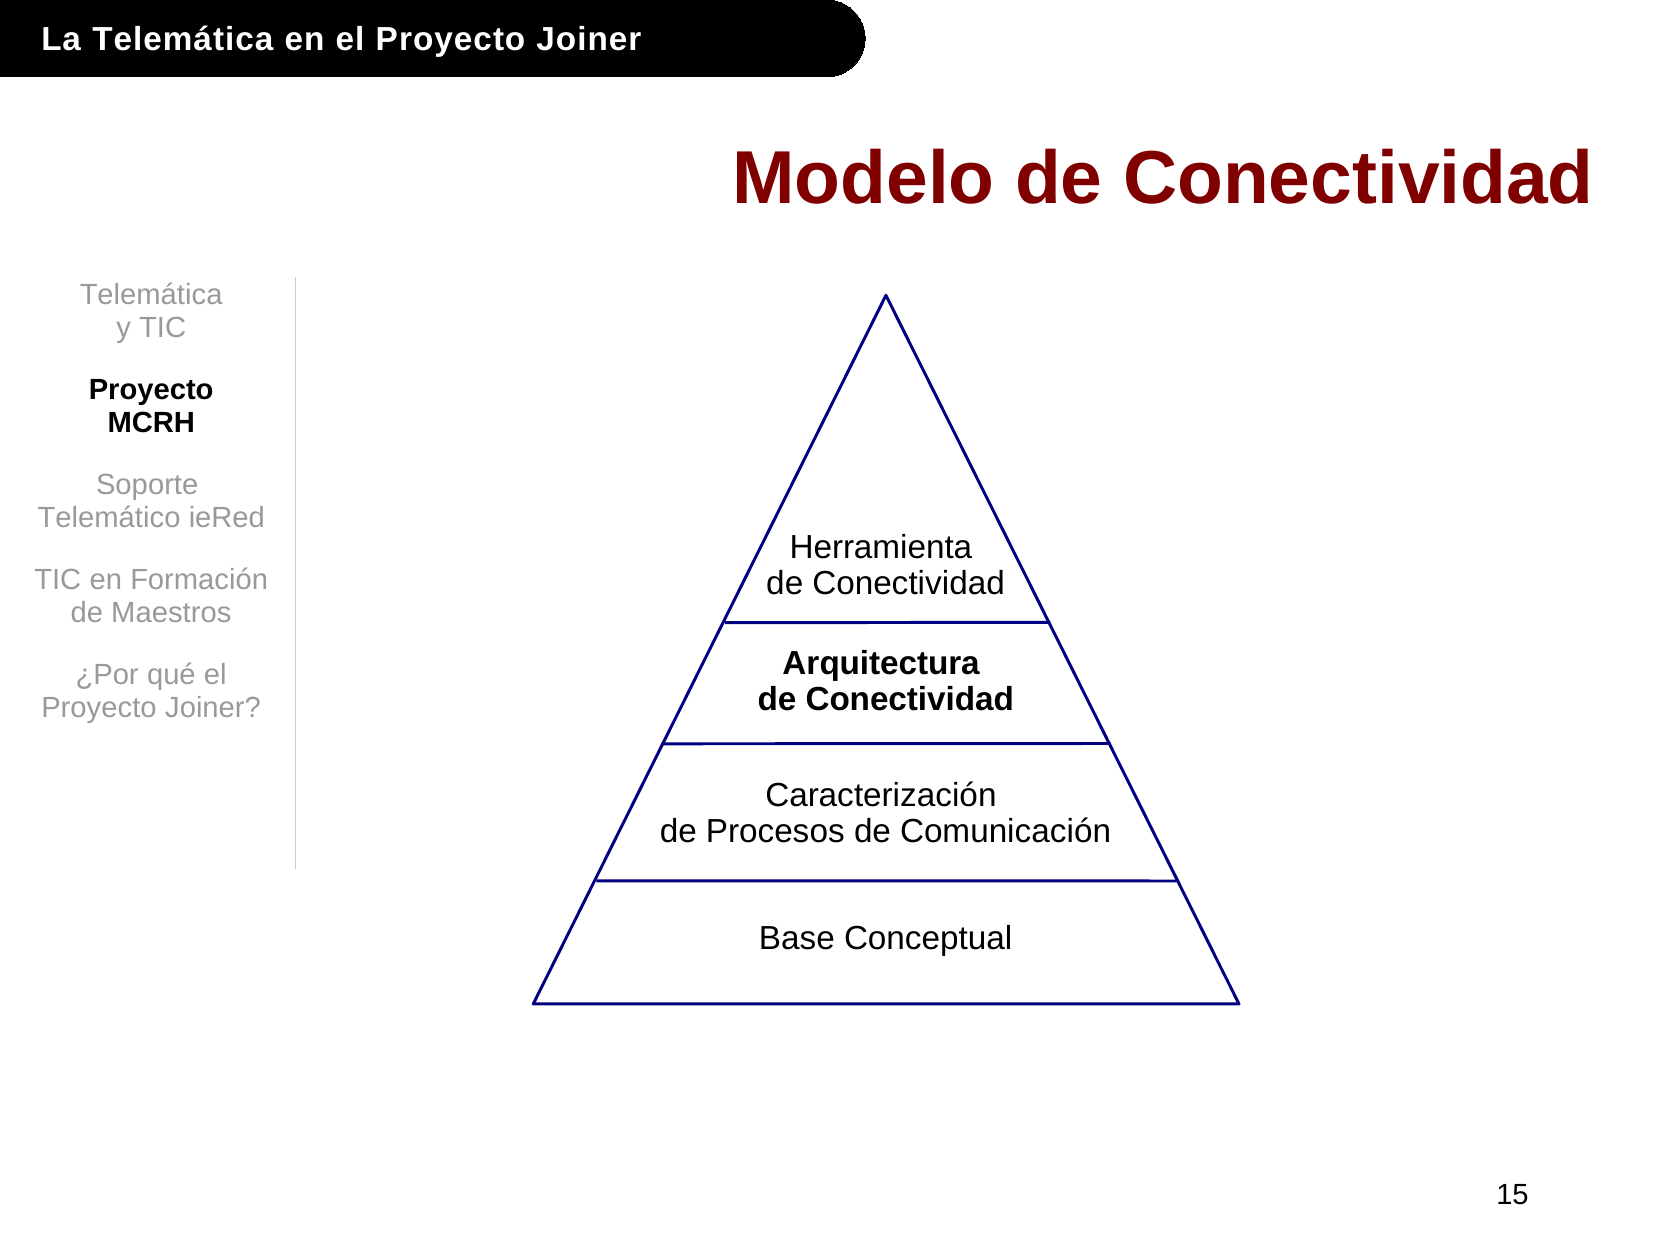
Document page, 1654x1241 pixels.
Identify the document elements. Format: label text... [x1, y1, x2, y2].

text_box Base Conceptual [758, 920, 1013, 963]
title Modelo de Conectividad [118, 118, 1595, 237]
list Telemática y TIC Proyecto MCRH Soporte Telemático ieRed TIC en Formación de Maestros ¿Por qué el Proyecto Joiner? [18, 277, 285, 862]
text_box Caracterización de Procesos de Comunicación [643, 778, 1128, 863]
text_box Arquitectura de Conectividad [757, 646, 1015, 731]
text_box Herramienta de Conectividad [766, 530, 1006, 612]
